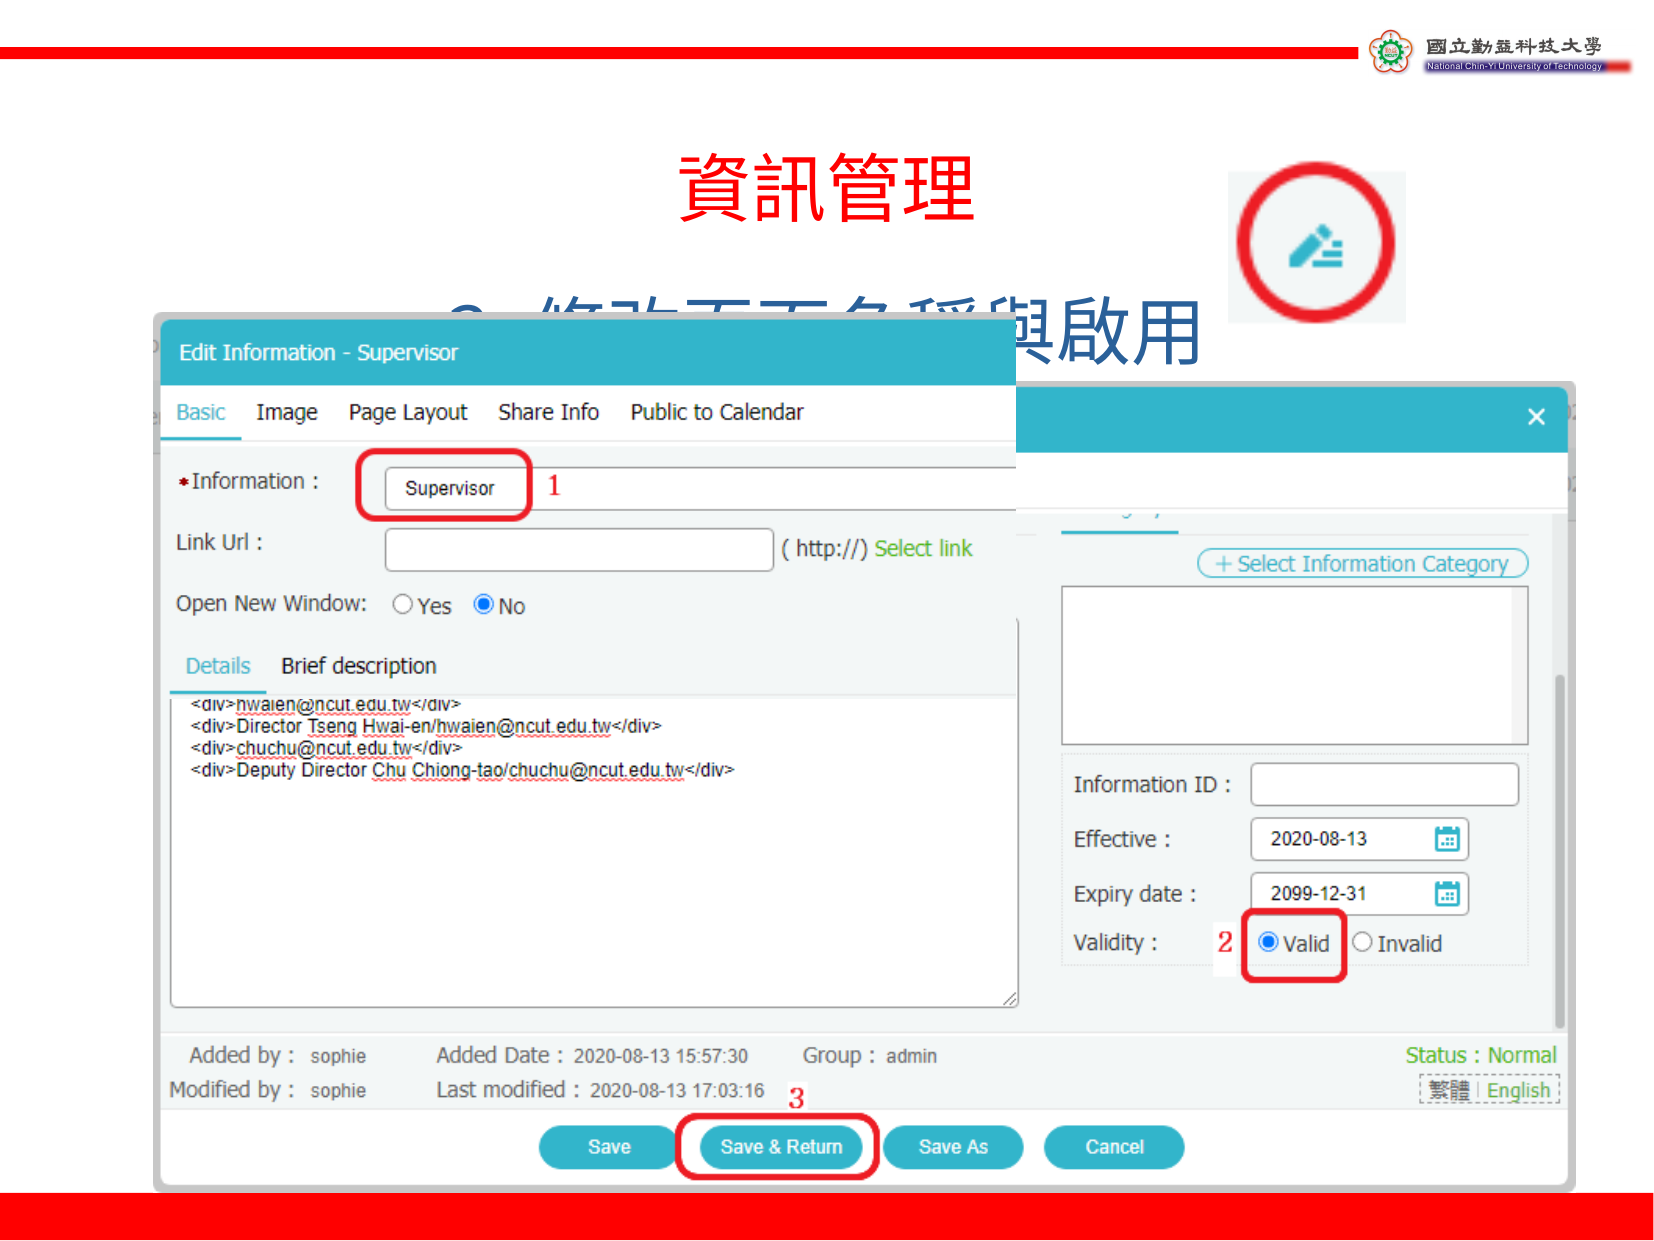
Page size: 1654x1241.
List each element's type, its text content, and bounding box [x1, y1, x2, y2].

subtitle 資訊管理 2.修改頁面名稱與啟用 [82, 129, 1571, 1158]
picture [1368, 29, 1636, 77]
picture [1228, 153, 1406, 334]
picture [153, 312, 1576, 1193]
